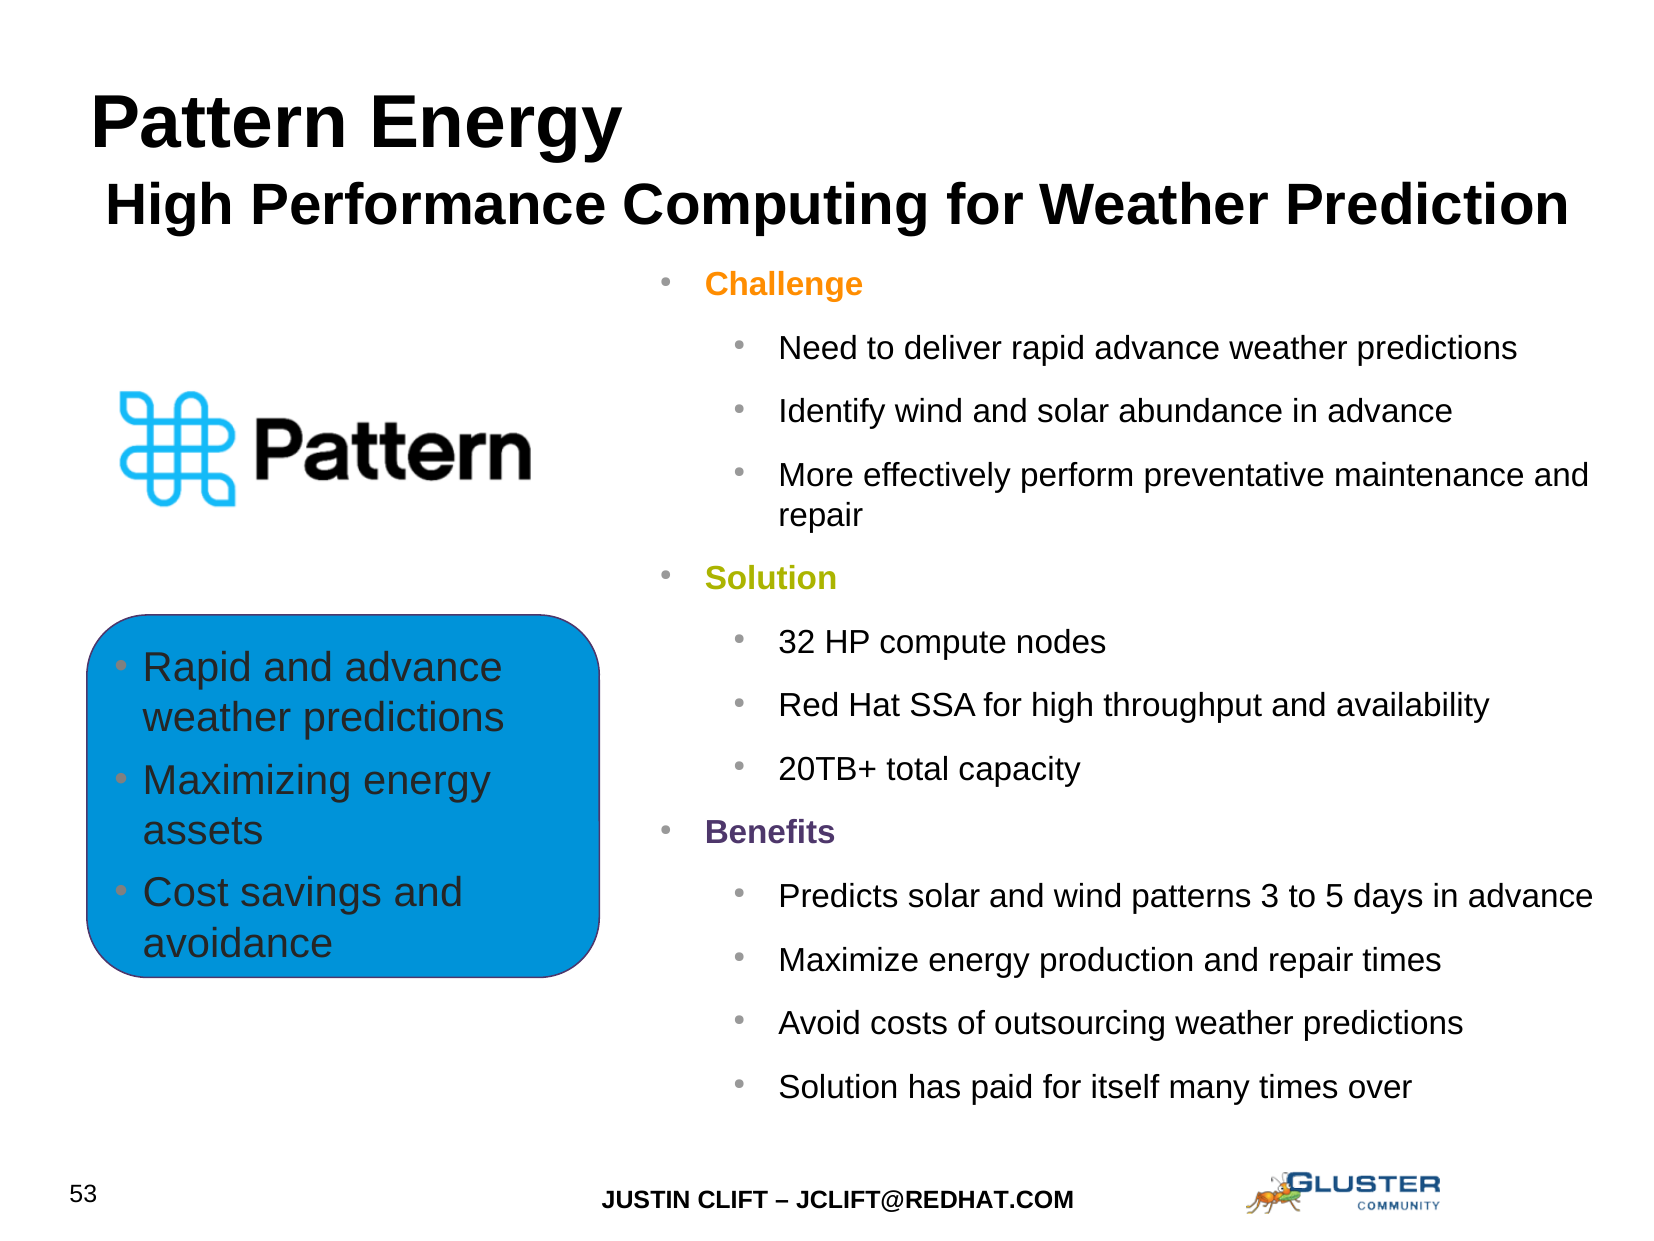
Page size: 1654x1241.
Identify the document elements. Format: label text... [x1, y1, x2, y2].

text_box [86, 614, 600, 954]
text_box Rapid and advance weather predictions Maximizing energy assets Cost savings and avoidance [99, 702, 587, 966]
title Pattern Energy [75, 55, 1563, 286]
text_box [112, 966, 575, 978]
text_box Challenge Need to deliver rapid advance weather predictions Identify wind and solar abundance in advance More effectively perform preventative maintenance and repair Solution 32 HP compute nodes Red Hat SSA for high throughput and availability 20TB+ total capacity Benefits Predicts solar and wind patterns 3 to 5 days in advance Maximize energy production and repair times Avoid costs of outsourcing weather predictions Solution has paid for itself many times over [630, 255, 1613, 1082]
picture [114, 382, 548, 520]
text_box High Performance Computing for Weather Prediction [90, 151, 1587, 244]
picture [1246, 1170, 1440, 1215]
